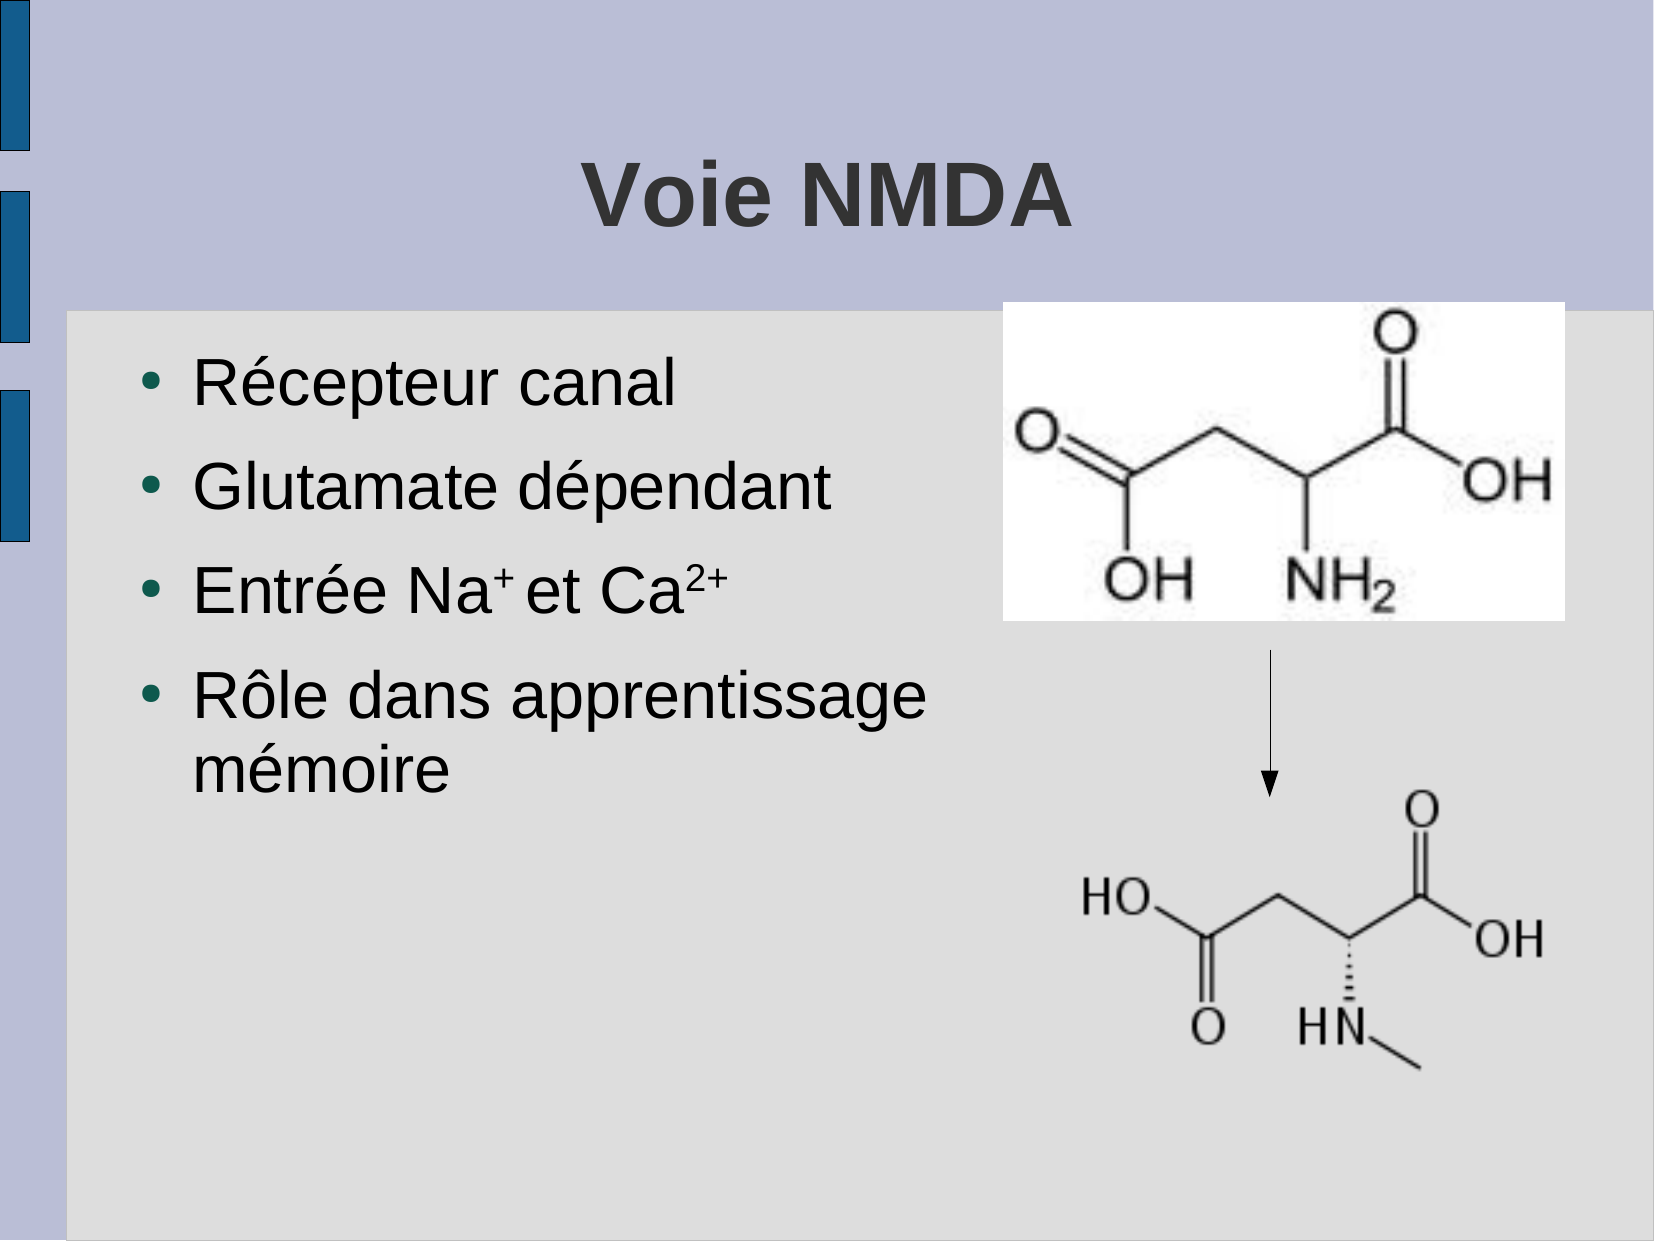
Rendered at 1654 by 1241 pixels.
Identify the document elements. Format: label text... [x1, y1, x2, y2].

title Voie NMDA [121, 91, 1534, 299]
picture [1062, 767, 1565, 1093]
picture [1003, 302, 1565, 621]
list Récepteur canal Glutamate dépendant Entrée Na+ et Ca2+ Rôle dans apprentissage mémoire [121, 344, 1004, 1127]
